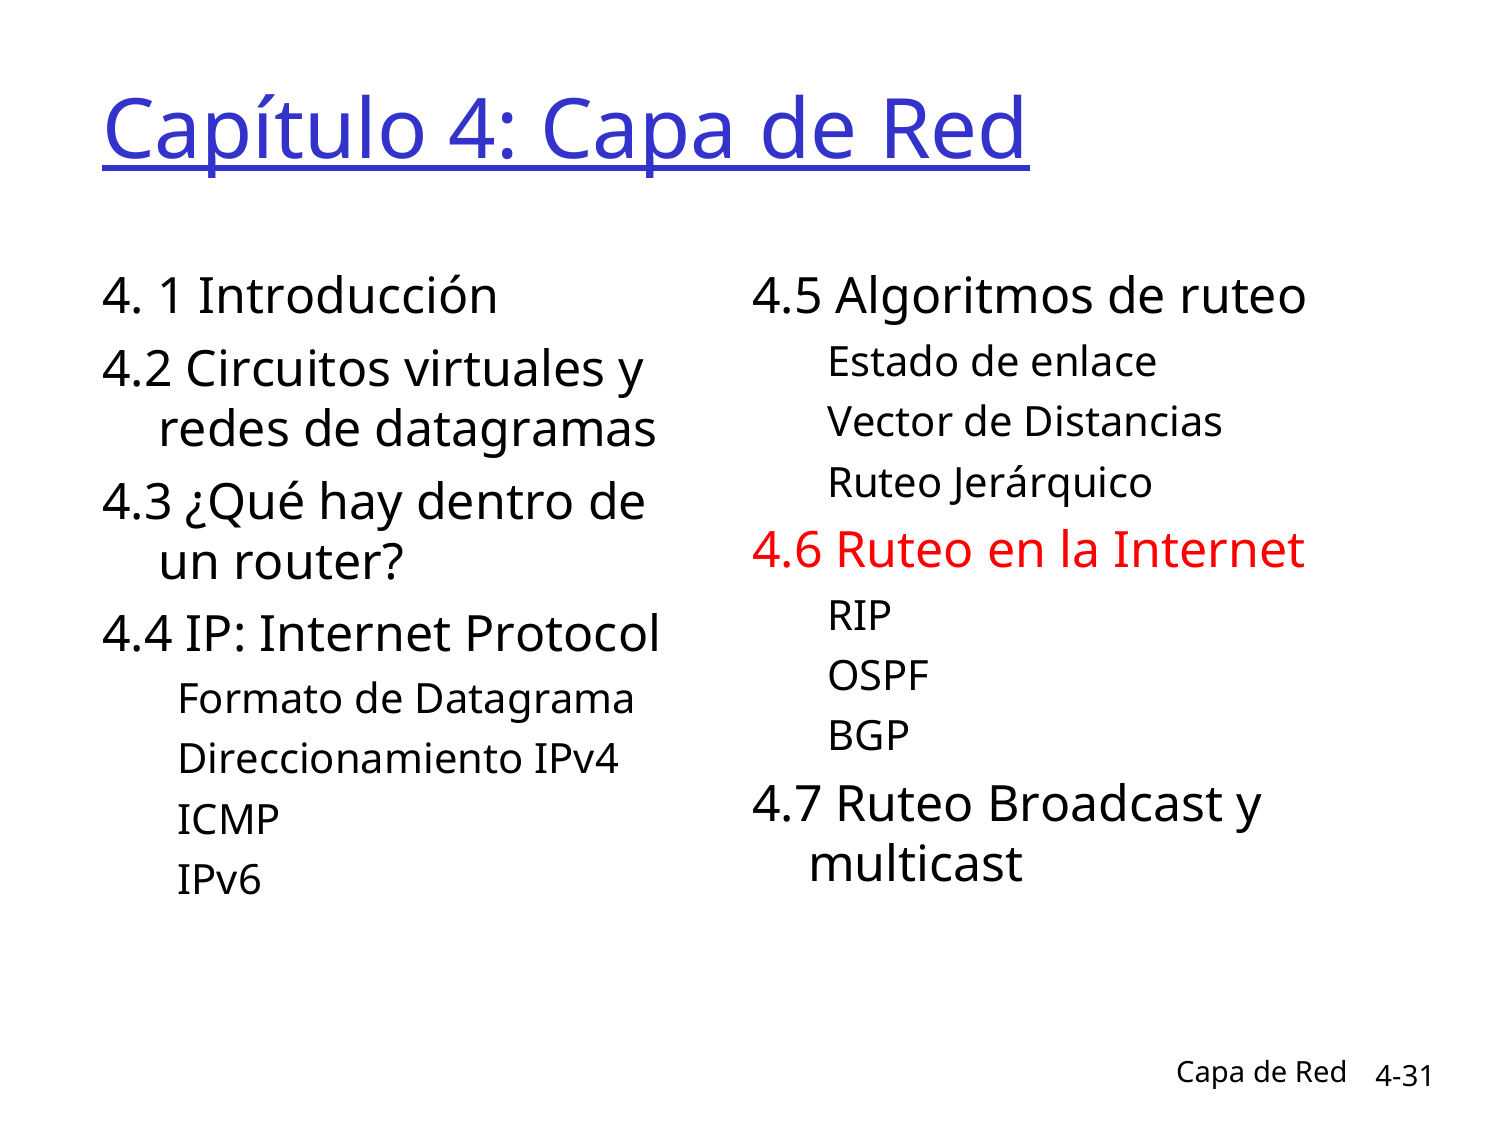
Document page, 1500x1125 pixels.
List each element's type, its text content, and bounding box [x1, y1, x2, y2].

text_box 4. 1 Introducción 4.2 Circuitos virtuales y redes de datagramas 4.3 ¿Qué hay dentro de un router? 4.4 IP: Internet Protocol Formato de Datagrama Direccionamiento IPv4 ICMP IPv6 [87, 262, 713, 911]
text_box 4.5 Algoritmos de ruteo Estado de enlace Vector de Distancias Ruteo Jerárquico 4.6 Ruteo en la Internet RIP OSPF BGP 4.7 Ruteo Broadcast y multicast [737, 262, 1417, 972]
text_box Capítulo 4: Capa de Red [87, 78, 1363, 184]
